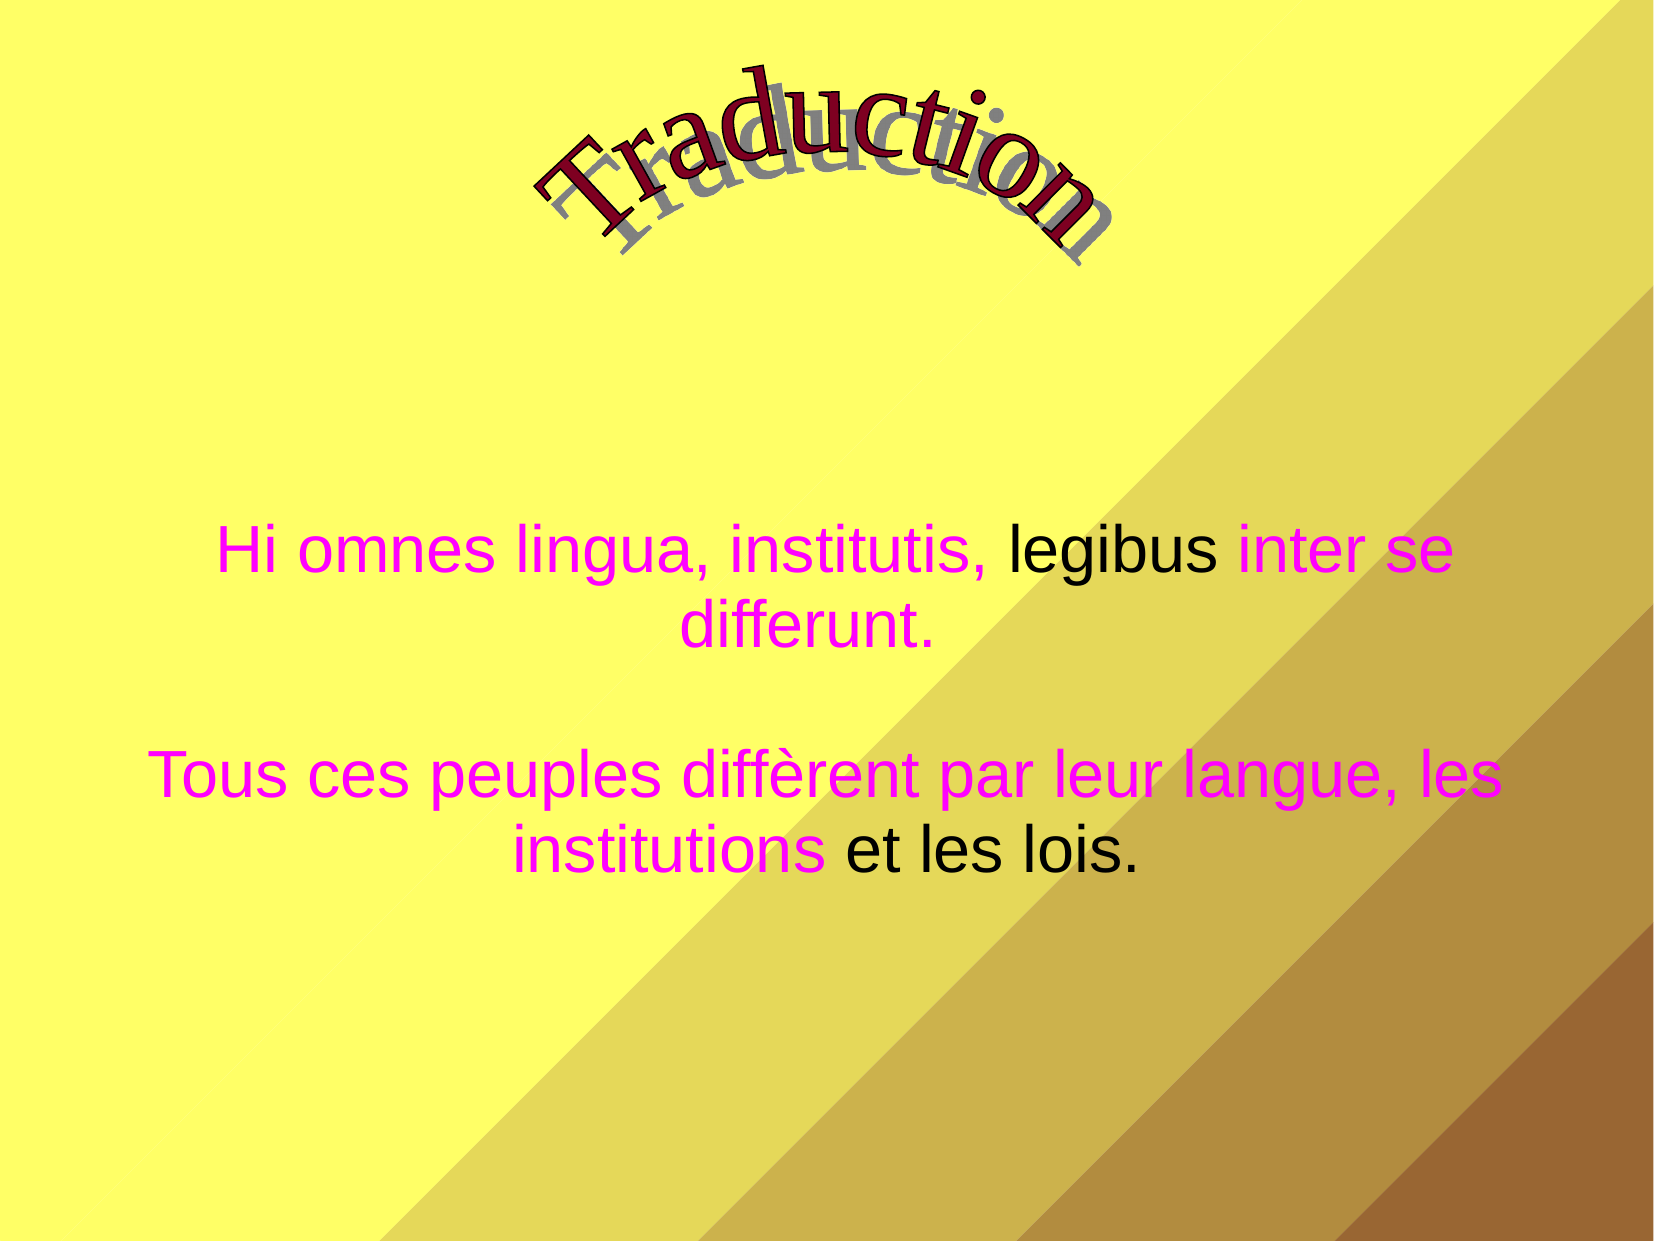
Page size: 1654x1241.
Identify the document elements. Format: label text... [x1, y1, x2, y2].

text_box Traduction [913, 90, 978, 178]
text_box Traduction [855, 94, 907, 157]
text_box Traduction [978, 134, 1039, 198]
text_box Traduction [534, 135, 634, 237]
text_box Traduction [1018, 162, 1093, 248]
subtitle Hi omnes lingua, institutis, legibus inter se differunt. Tous ces peuples diffèrent par leur langue, les institutions et les lois. [82, 290, 1571, 1109]
text_box Traduction [663, 113, 726, 179]
text_box Traduction [722, 65, 787, 161]
text_box Traduction [611, 128, 666, 202]
text_box Traduction [785, 91, 848, 154]
text_box Traduction [971, 90, 986, 105]
